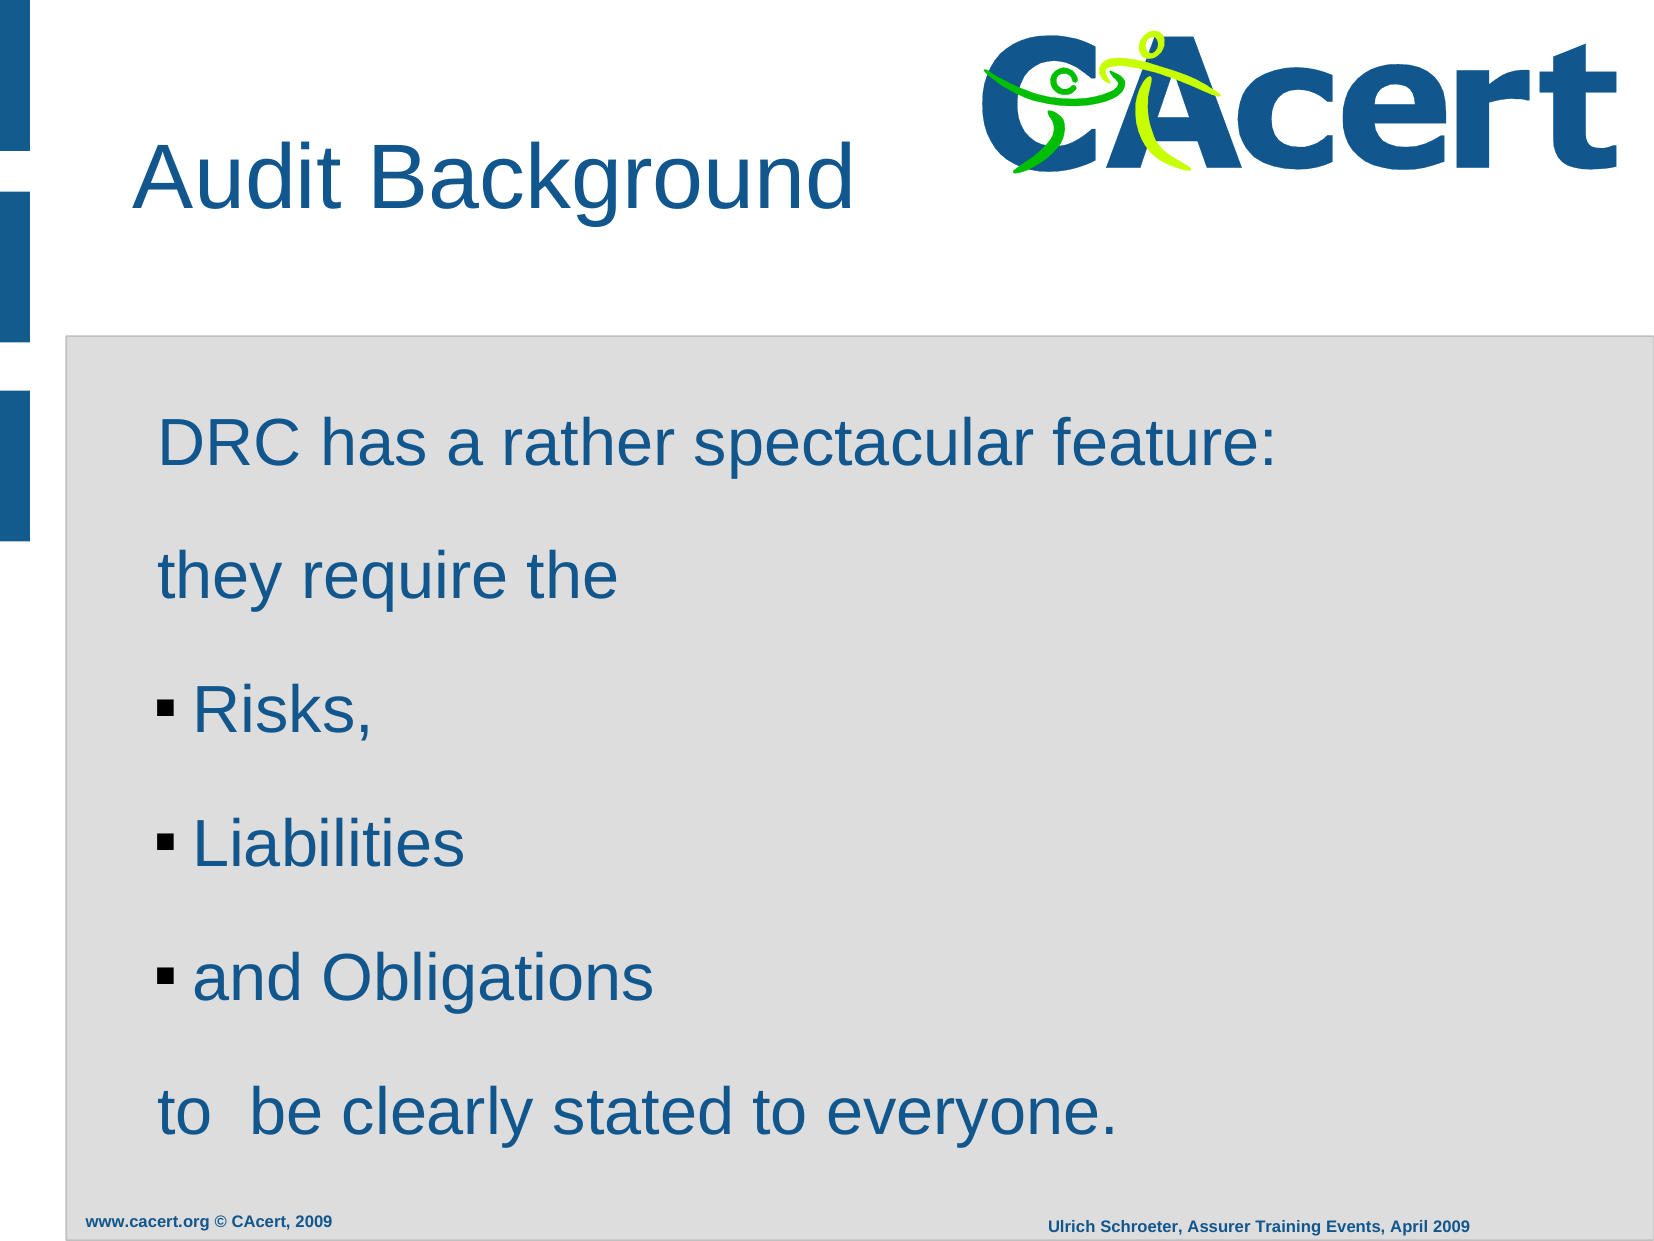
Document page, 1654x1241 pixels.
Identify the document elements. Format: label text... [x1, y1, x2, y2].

text_box Audit Background [118, 118, 873, 236]
text_box DRC has a rather spectacular feature: they require the Risks, Liabilities and Obligations to be clearly stated to everyone. [142, 397, 1295, 1157]
